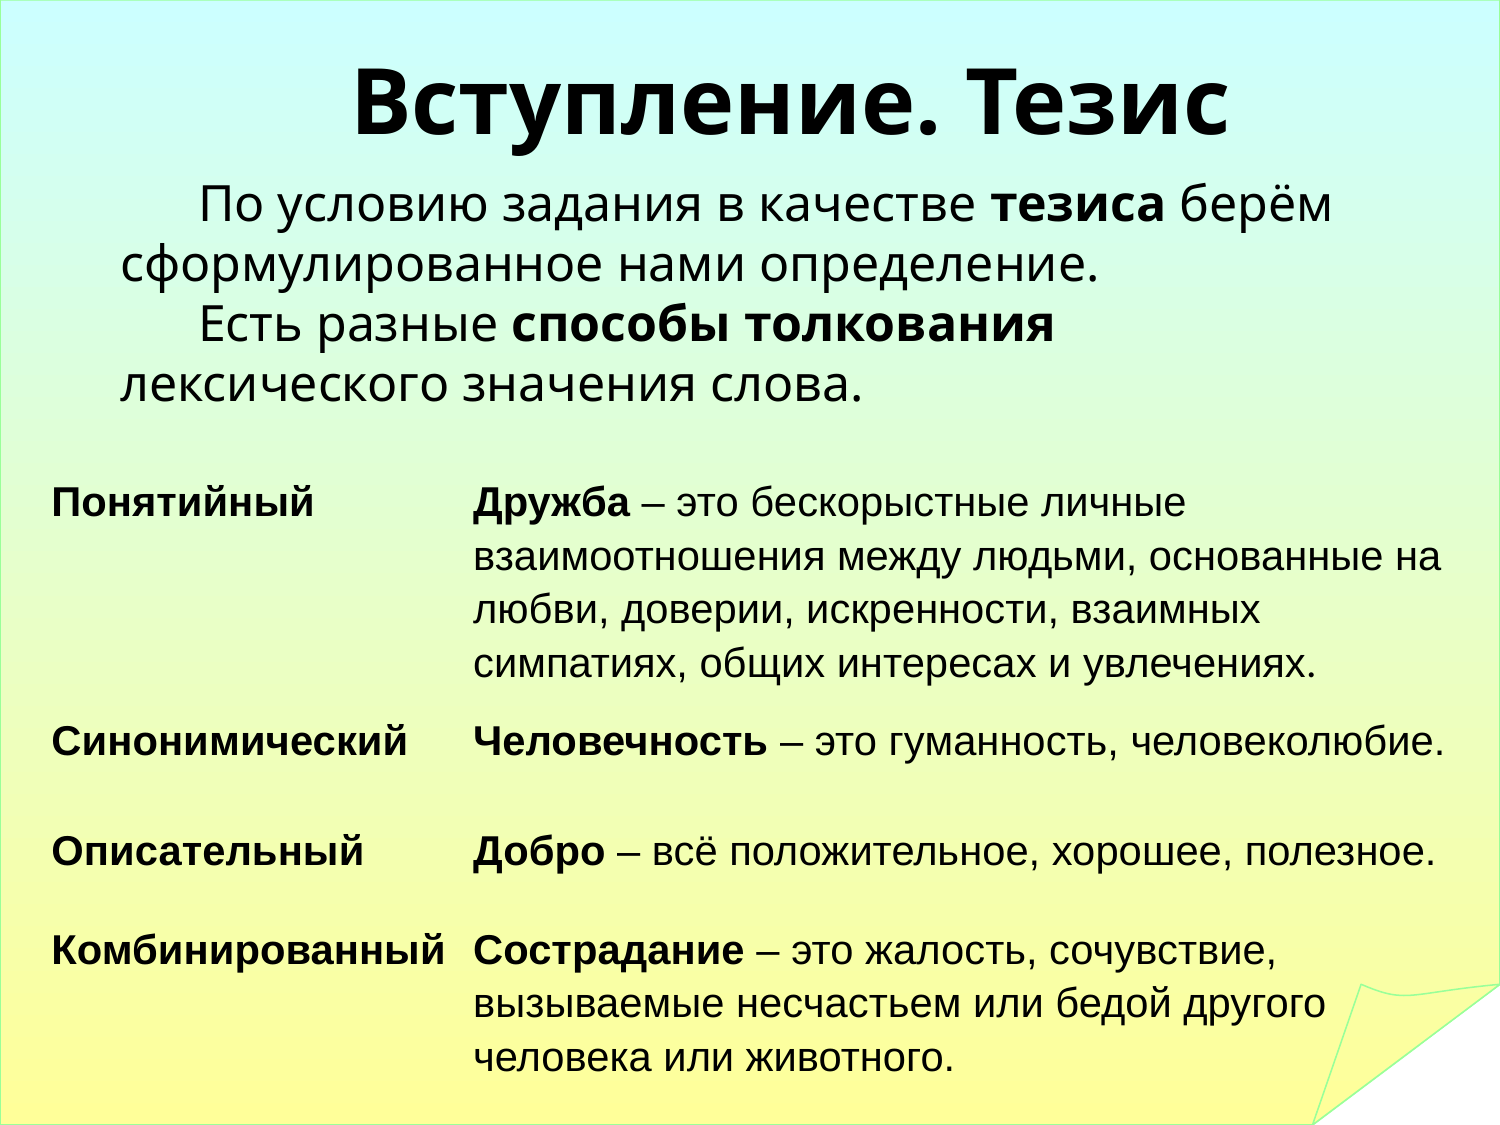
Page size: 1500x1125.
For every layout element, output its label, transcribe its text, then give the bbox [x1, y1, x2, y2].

table_cell Комбинированный [47, 915, 469, 1097]
table_cell Добро – всё положительное, хорошее, полезное. [469, 816, 1465, 915]
table_cell Дружба – это бескорыстные личные взаимоотношения между людьми, основанные на любви, доверии, искренности, взаимных симпатиях, общих интересах и увлечениях. [469, 467, 1465, 707]
text_box По условию задания в качестве тезиса берём сформулированное нами определение. Есть разные способы толкования лексического значения слова. [105, 163, 1395, 398]
text_box Вступление. Тезис [82, 35, 1500, 160]
table_cell Описательный [47, 816, 469, 915]
table_cell Человечность – это гуманность, человеколюбие. [469, 707, 1465, 816]
table_cell Понятийный [47, 467, 469, 707]
table_cell Сострадание – это жалость, сочувствие, вызываемые несчастьем или бедой другого человека или животного. [469, 915, 1465, 1097]
text_box [0, 0, 1500, 1125]
table_cell Синонимический [47, 707, 469, 816]
table_header [47, 398, 469, 467]
table_header [469, 398, 1465, 467]
